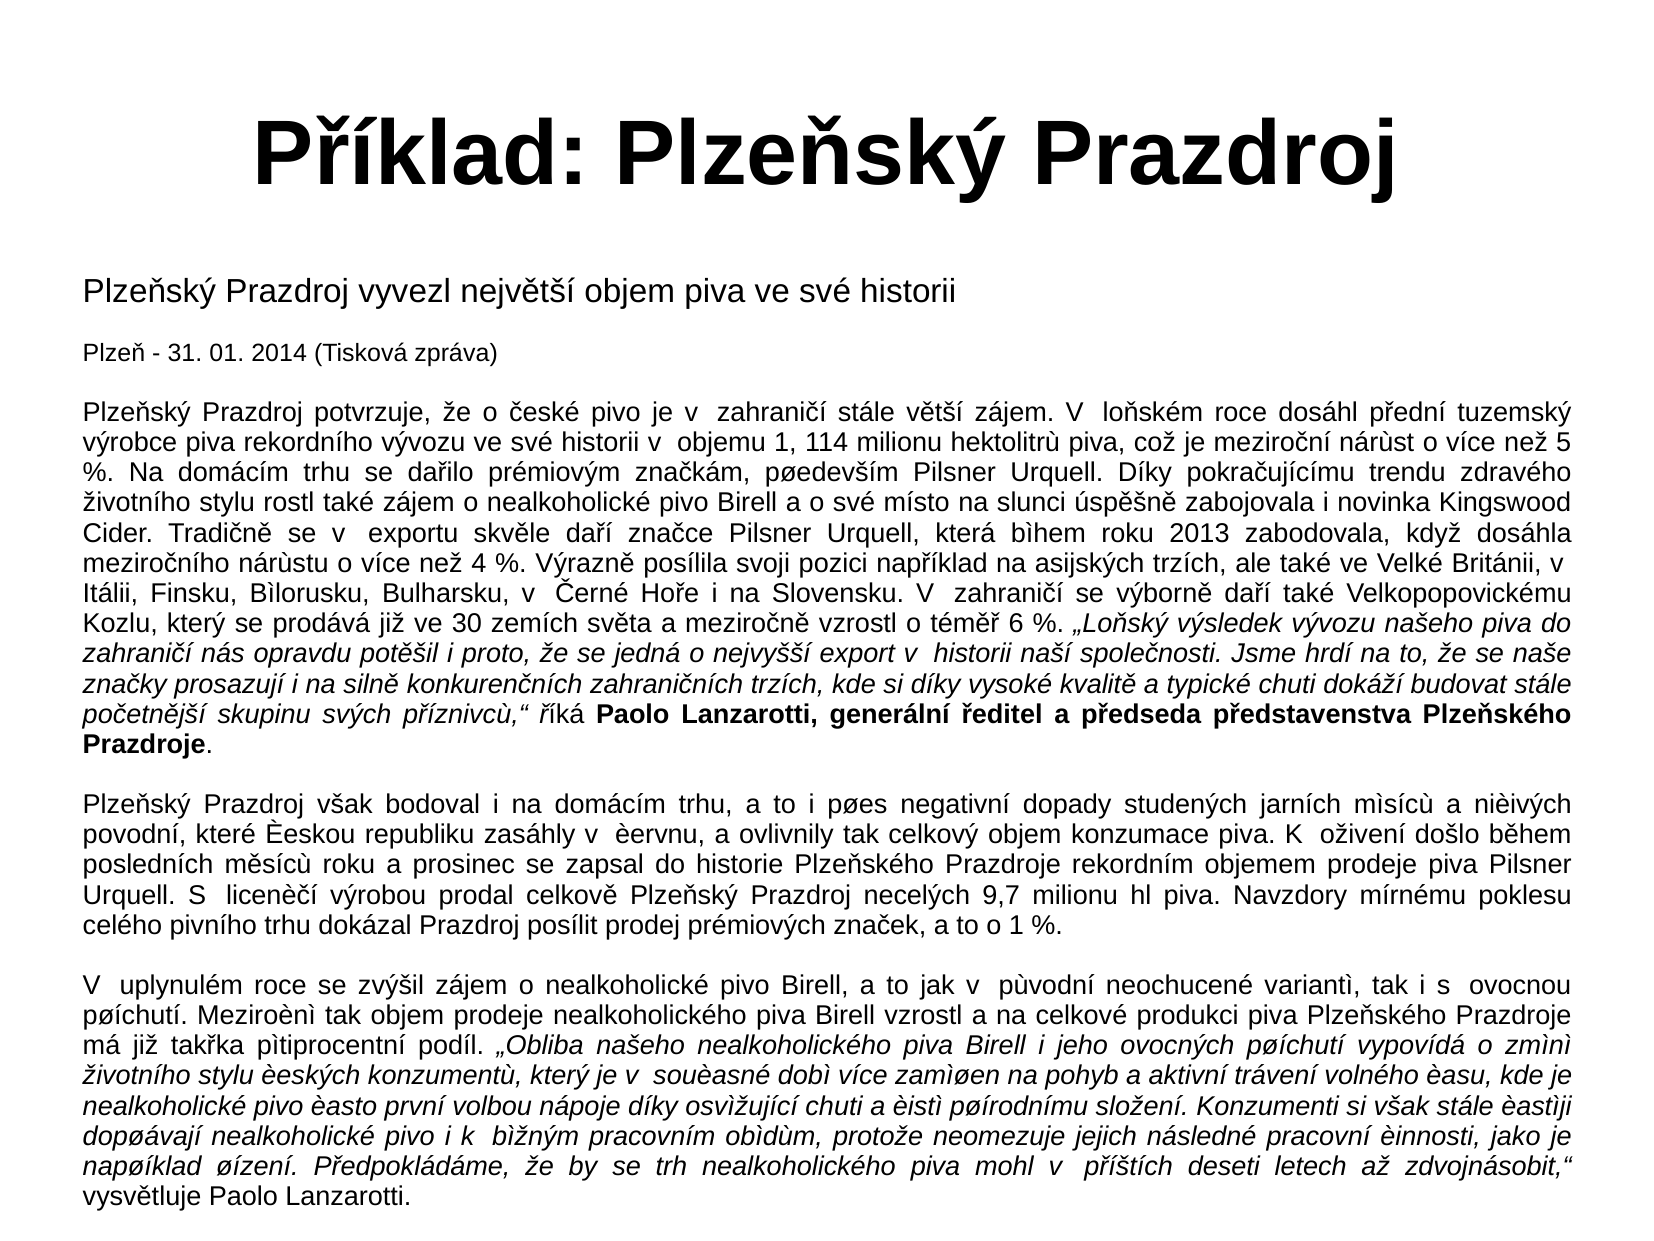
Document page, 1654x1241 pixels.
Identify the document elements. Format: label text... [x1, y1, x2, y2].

title Příklad: Plzeňský Prazdroj [82, 49, 1571, 257]
list Plzeňský Prazdroj vyvezl největší objem piva ve své historii Plzeň - 31. 01. 2014 (Tisková zpráva) Plzeňský Prazdroj potvrzuje, že o české pivo je v zahraničí stále větší zájem. V loňském roce dosáhl přední tuzemský výrobce piva rekordního vývozu ve své historii v objemu 1, 114 milionu hektolitrù piva, což je meziroční nárùst o více než 5 %. Na domácím trhu se dařilo prémiovým značkám, pøedevším Pilsner Urquell. Díky pokračujícímu trendu zdravého životního stylu rostl také zájem o nealkoholické pivo Birell a o své místo na slunci úspěšně zabojovala i novinka Kingswood Cider. Tradičně se v exportu skvěle daří značce Pilsner Urquell, která bìhem roku 2013 zabodovala, když dosáhla meziročního nárùstu o více než 4 %. Výrazně posílila svoji pozici například na asijských trzích, ale také ve Velké Británii, v Itálii, Finsku, Bìlorusku, Bulharsku, v Černé Hoře i na Slovensku. V zahraničí se výborně daří také Velkopopovickému Kozlu, který se prodává již ve 30 zemích světa a meziročně vzrostl o téměř 6 %. „Loňský výsledek vývozu našeho piva do zahraničí nás opravdu potěšil i proto, že se jedná o nejvyšší export v historii naší společnosti. Jsme hrdí na to, že se naše značky prosazují i na silně konkurenčních zahraničních trzích, kde si díky vysoké kvalitě a typické chuti dokáží budovat stále početnější skupinu svých příznivcù,“ říká Paolo Lanzarotti, generální ředitel a předseda představenstva Plzeňského Prazdroje. Plzeňský Prazdroj však bodoval i na domácím trhu, a to i pøes negativní dopady studených jarních mìsícù a nièivých povodní, které Èeskou republiku zasáhly v èervnu, a ovlivnily tak celkový objem konzumace piva. K oživení došlo během posledních měsícù roku a prosinec se zapsal do historie Plzeňského Prazdroje rekordním objemem prodeje piva Pilsner Urquell. S licenèčí výrobou prodal celkově Plzeňský Prazdroj necelých 9,7 milionu hl piva. Navzdory mírnému poklesu celého pivního trhu dokázal Prazdroj posílit prodej prémiových značek, a to o 1 %. V uplynulém roce se zvýšil zájem o nealkoholické pivo Birell, a to jak v pùvodní neochucené variantì, tak i s ovocnou pøíchutí. Meziroènì tak objem prodeje nealkoholického piva Birell vzrostl a na celkové produkci piva Plzeňského Prazdroje má již takřka pìtiprocentní podíl. „Obliba našeho nealkoholického piva Birell i jeho ovocných pøíchutí vypovídá o zmìnì životního stylu èeských konzumentù, který je v souèasné dobì více zamìøen na pohyb a aktivní trávení volného èasu, kde je nealkoholické pivo èasto první volbou nápoje díky osvìžující chuti a èistì pøírodnímu složení. Konzumenti si však stále èastìji dopøávají nealkoholické pivo i k bìžným pracovním obìdùm, protože neomezuje jejich následné pracovní èinnosti, jako je napøíklad øízení. Předpokládáme, že by se trh nealkoholického piva mohl v příštích deseti letech až zdvojnásobit,“ vysvětluje Paolo Lanzarotti. [82, 272, 1571, 1241]
